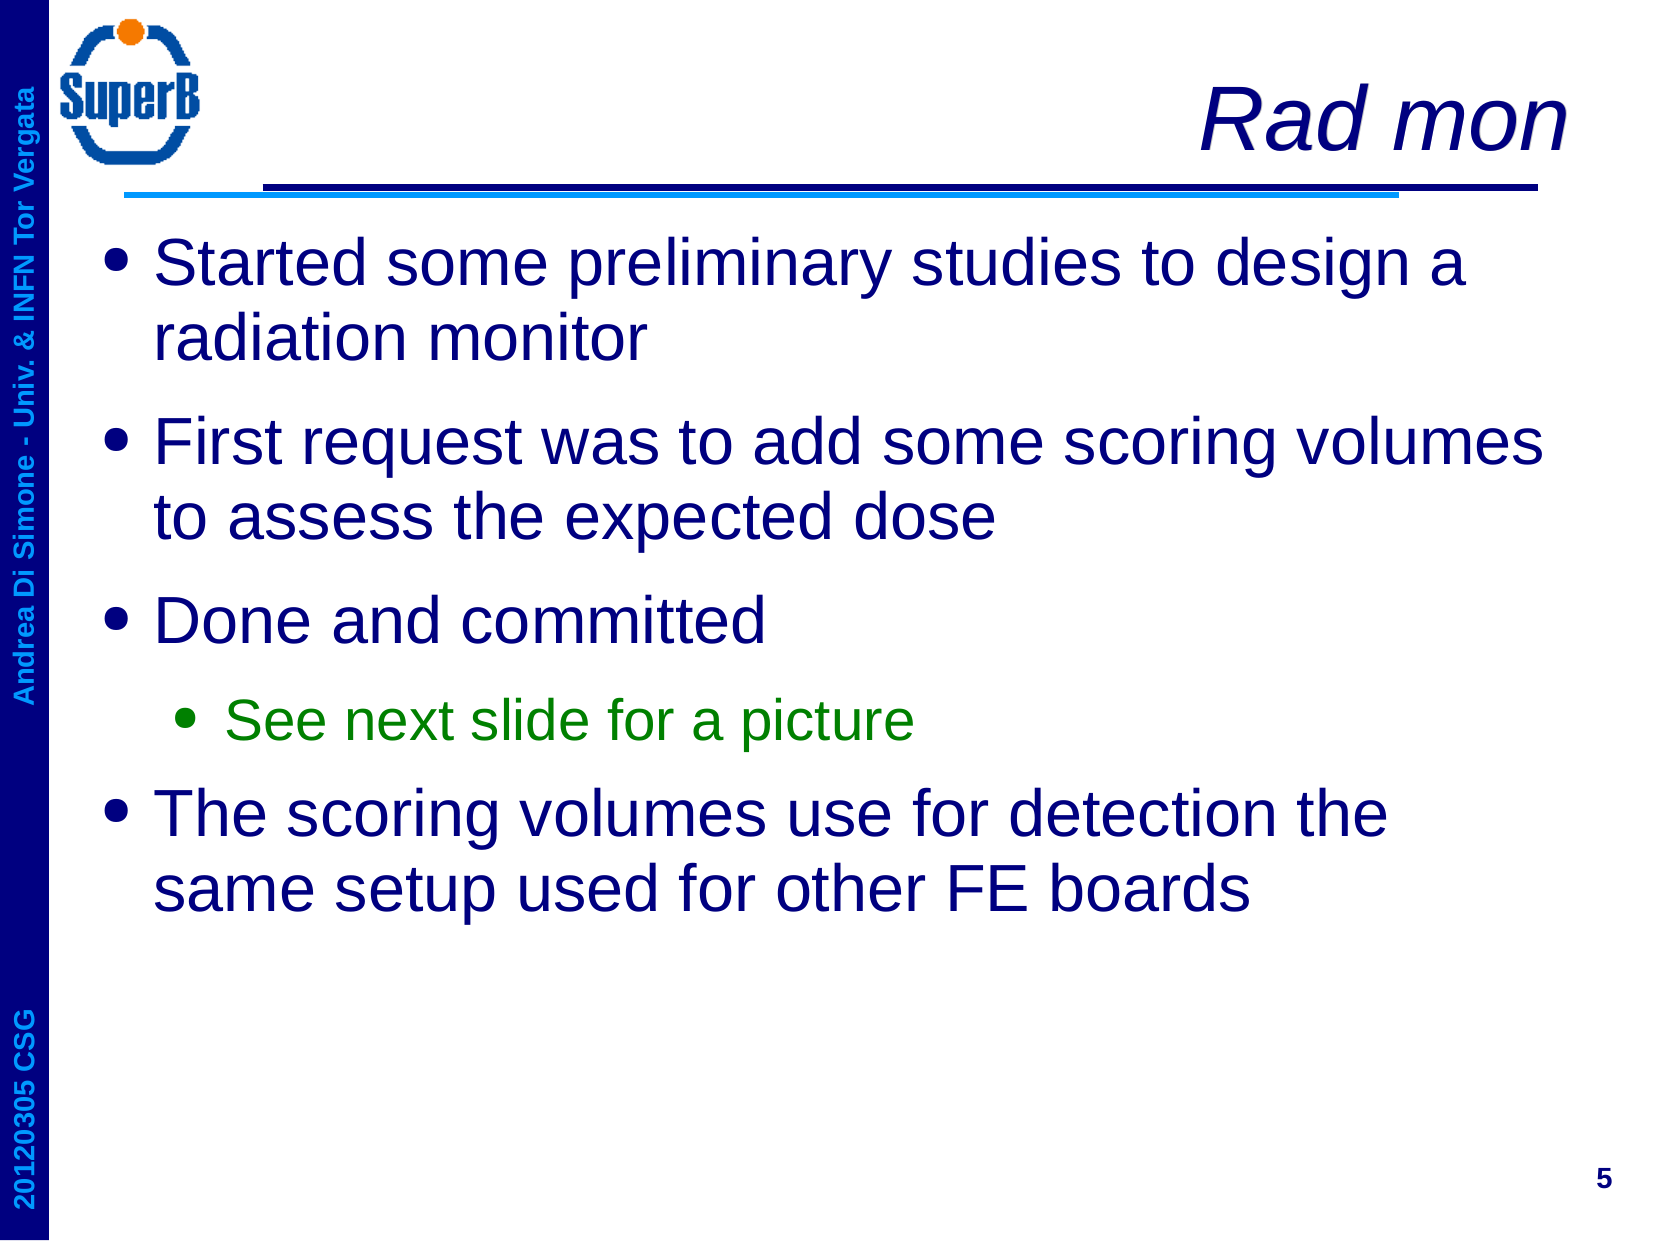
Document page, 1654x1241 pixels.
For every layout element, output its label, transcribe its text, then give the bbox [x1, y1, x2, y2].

title Rad mon [82, 49, 1571, 188]
picture [51, 16, 208, 170]
list Started some preliminary studies to design a radiation monitor First request was to add some scoring volumes to assess the expected dose Done and committed See next slide for a picture The scoring volumes use for detection the same setup used for other FE boards [82, 225, 1571, 1044]
